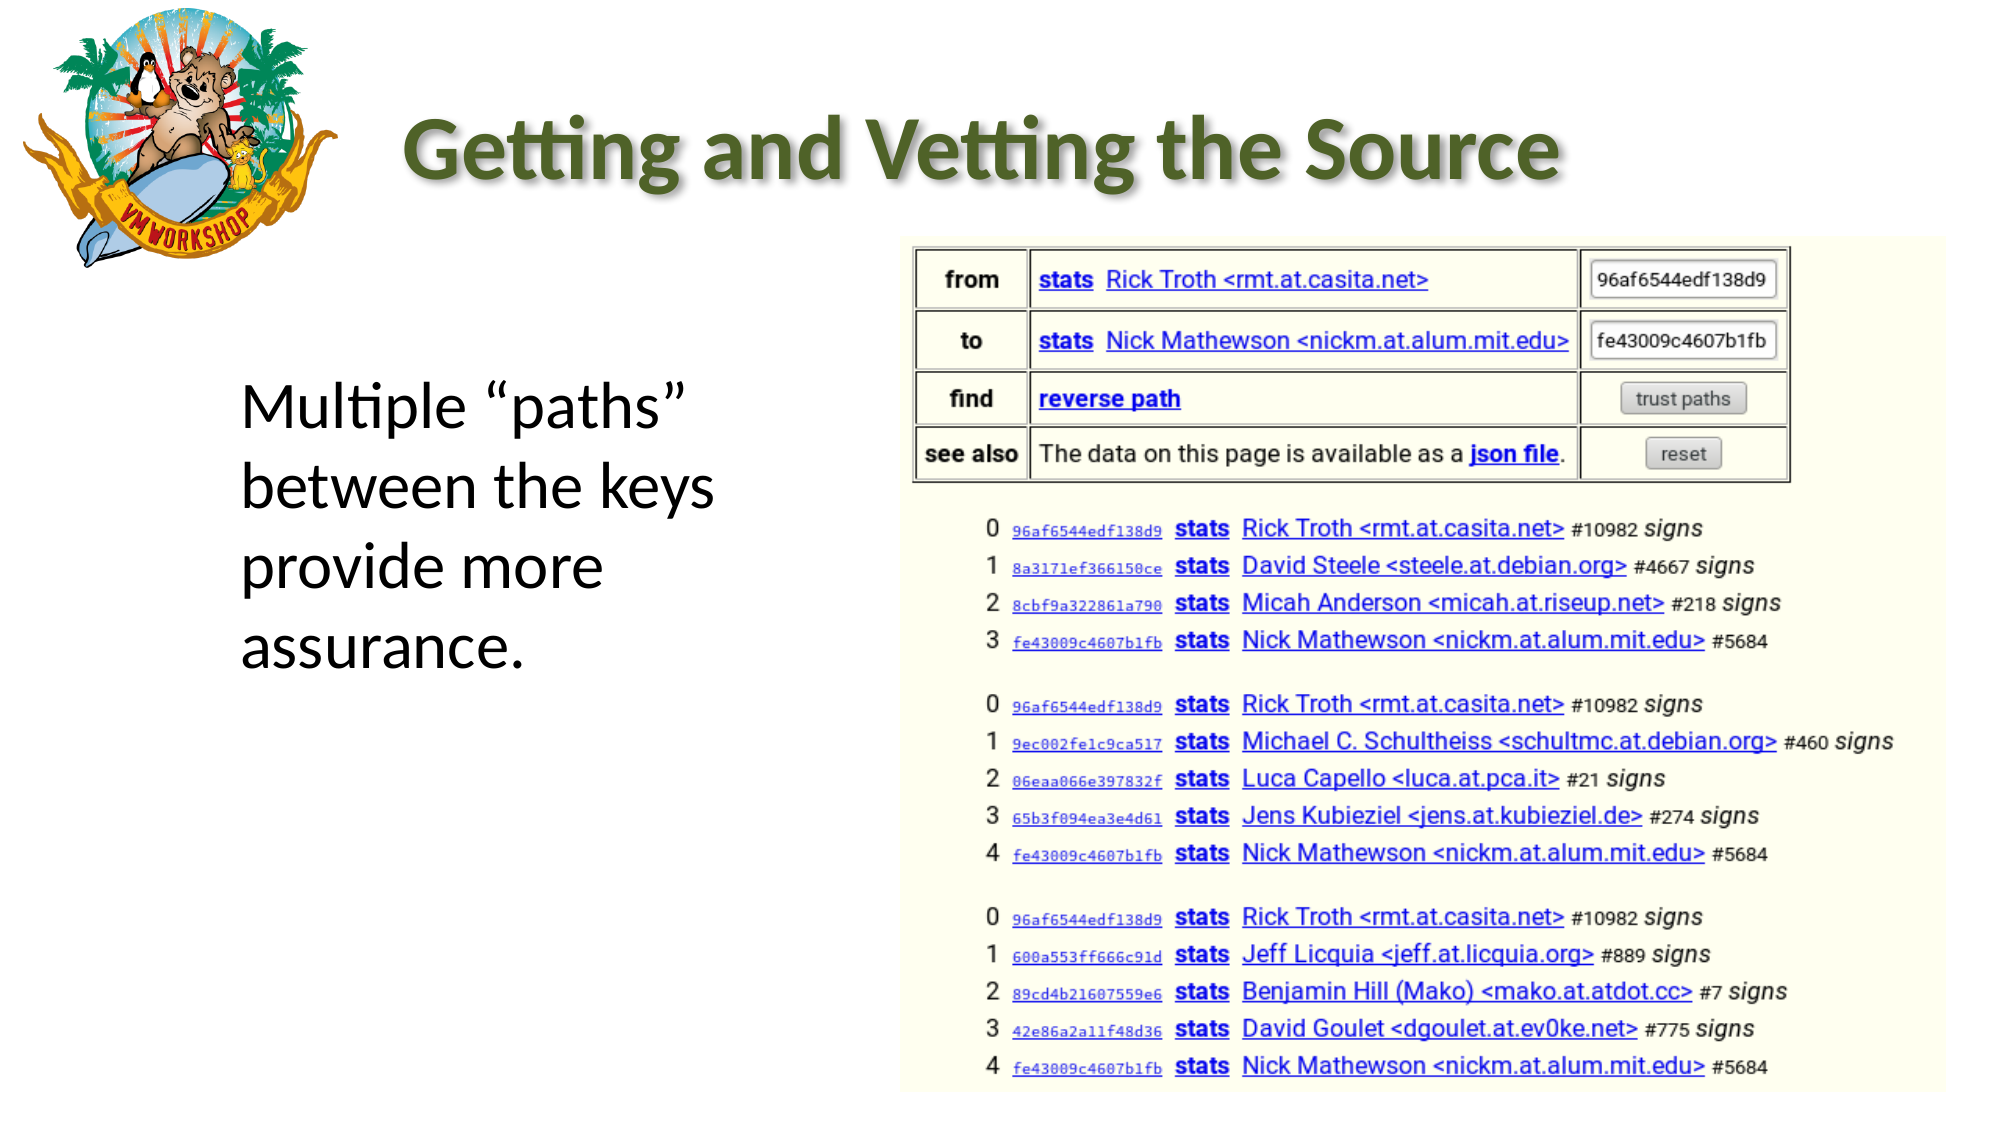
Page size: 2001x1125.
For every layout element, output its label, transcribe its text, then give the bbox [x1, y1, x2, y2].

picture [23, 8, 338, 269]
picture [900, 236, 1946, 1092]
list Multiple “paths” between the keys provide more assurance. [225, 261, 901, 1004]
title Getting and Vetting the Source [387, 49, 1917, 237]
